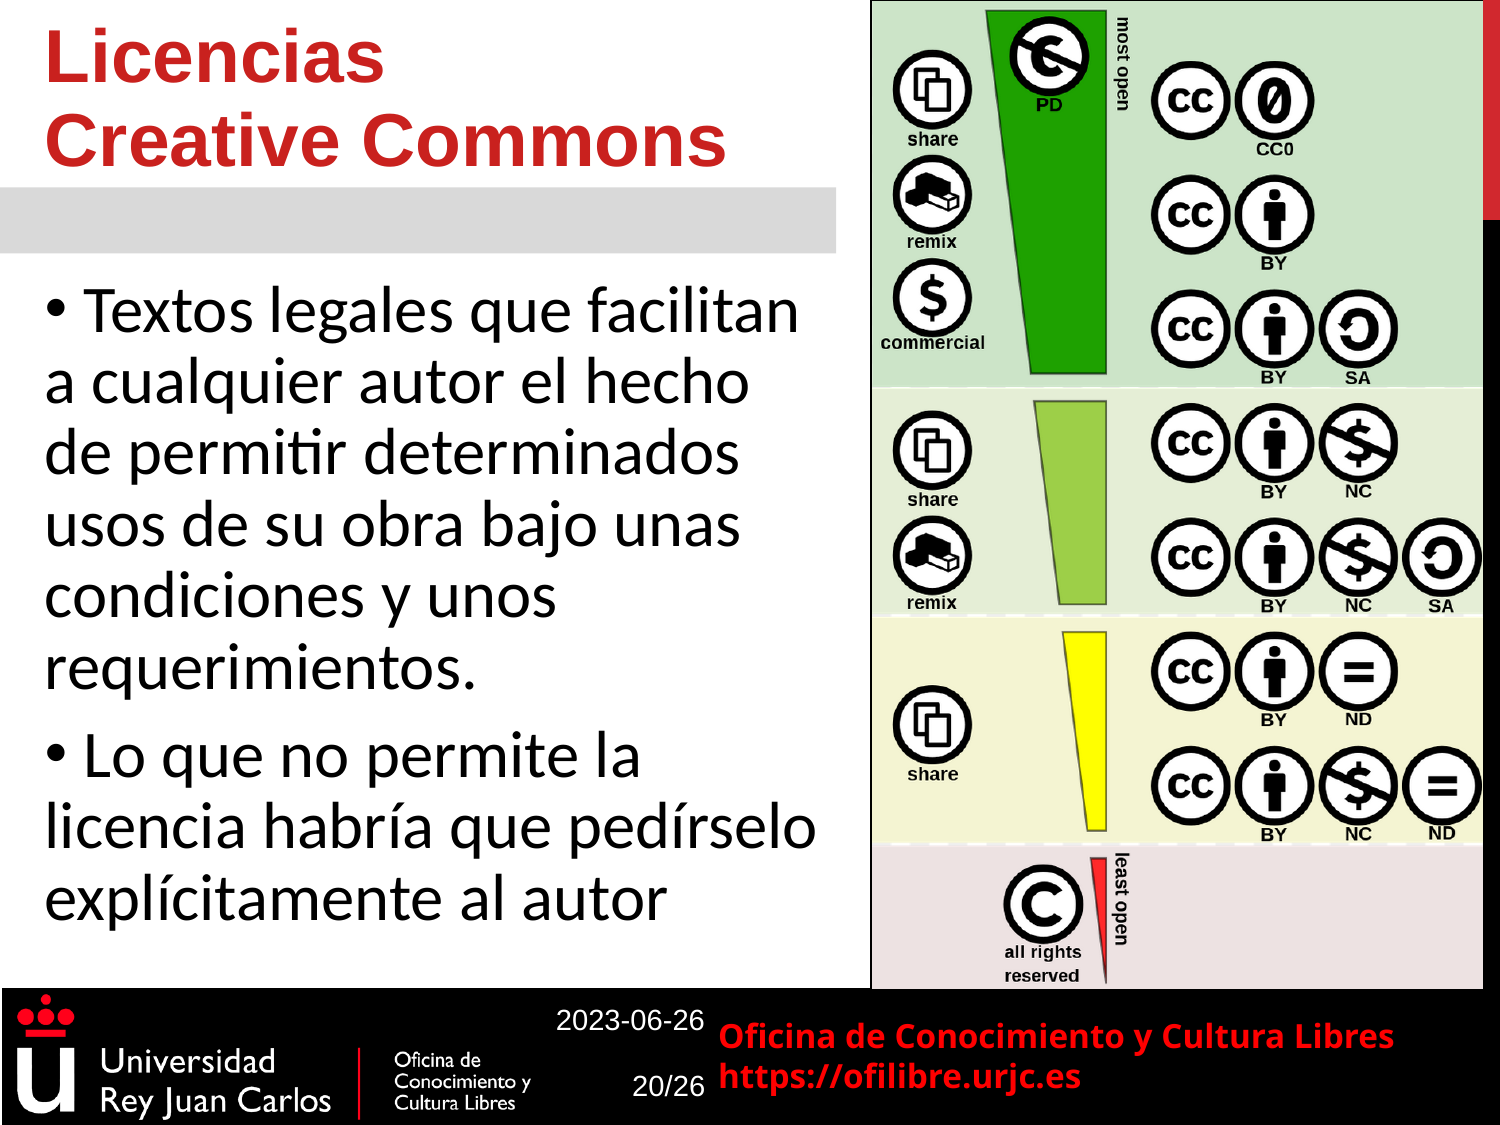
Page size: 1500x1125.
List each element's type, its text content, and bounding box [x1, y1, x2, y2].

title [75, 7, 870, 196]
picture [870, 0, 1483, 989]
text_box Textos legales que facilitan a cualquier autor el hecho de permitir determinados usos de su obra bajo unas condiciones y unos requerimientos. Lo que no permite la licencia habría que pedírselo explícitamente al autor [30, 270, 841, 976]
picture [17, 994, 531, 1120]
text_box Licencias Creative Commons [30, 7, 811, 190]
